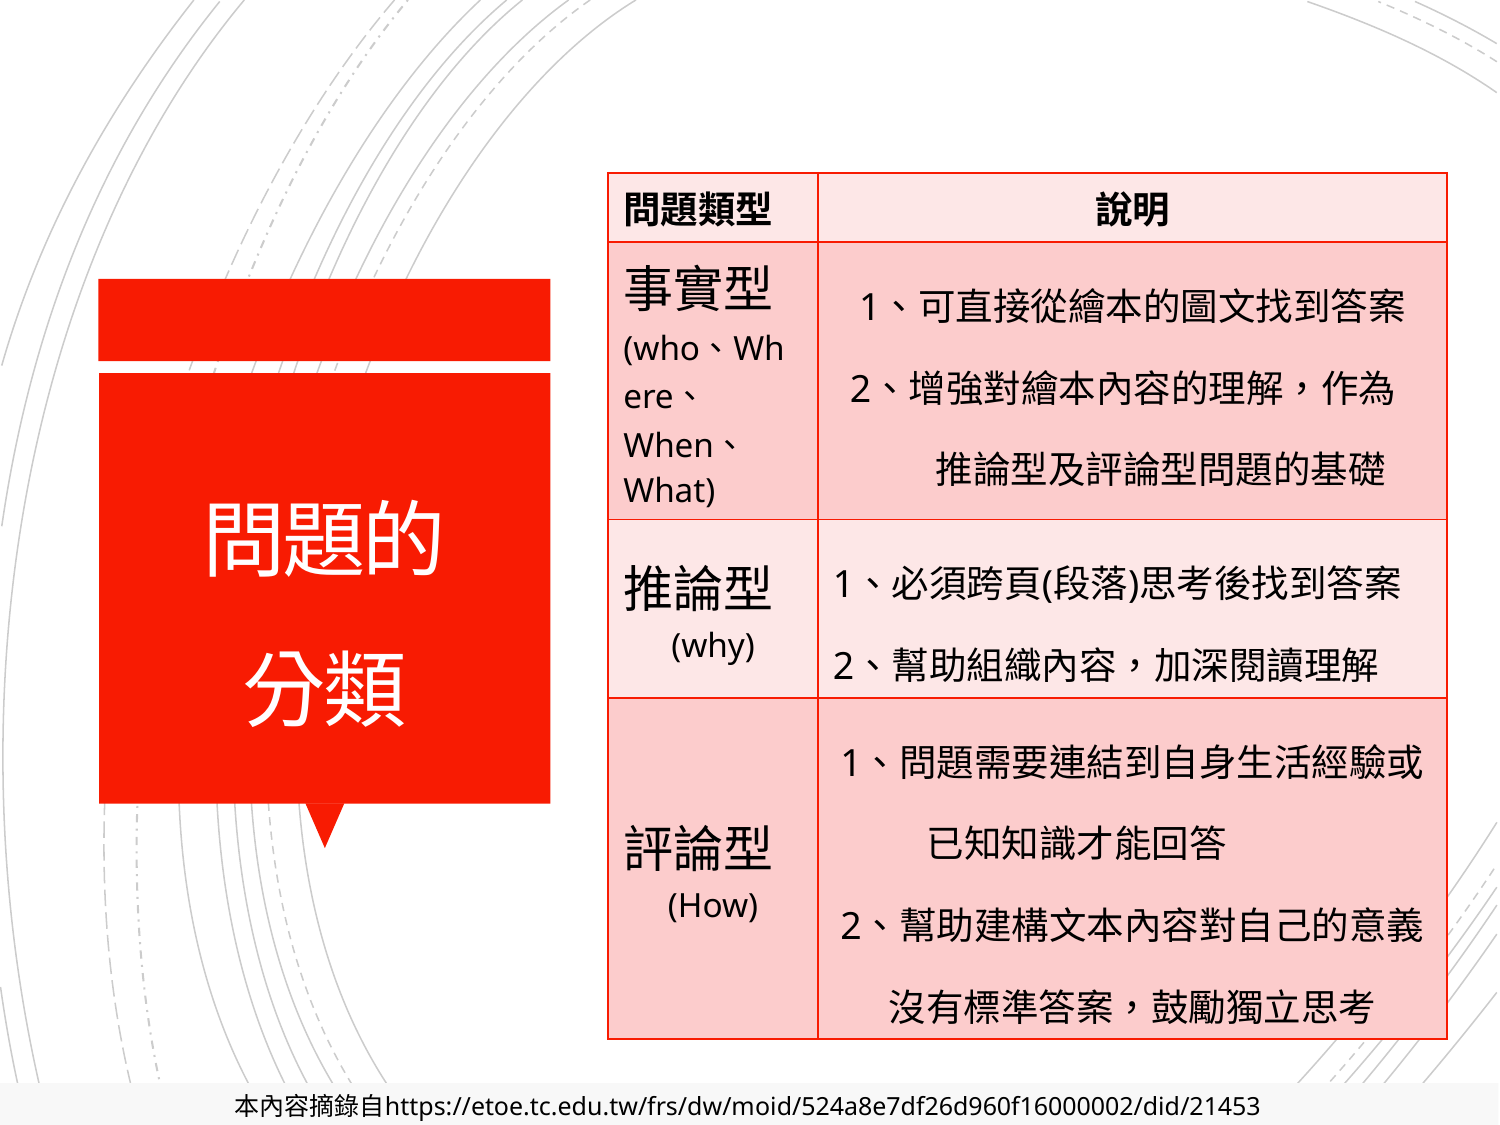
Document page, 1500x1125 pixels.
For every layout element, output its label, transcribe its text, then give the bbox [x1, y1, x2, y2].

table_header 問題類型 [609, 174, 817, 241]
table_cell 評論型 (How) [609, 699, 817, 1038]
table_cell 事實型 (who、Where、 When、 What) [609, 243, 817, 519]
table_cell 1、必須跨頁(段落)思考後找到答案 2、幫助組織內容，加深閱讀理解 [819, 520, 1446, 697]
table_cell 1、問題需要連結到自身生活經驗或 已知知識才能回答 2、幫助建構文本內容對自己的意義 沒有標準答案，鼓勵獨立思考 [819, 699, 1446, 1038]
text_box 本內容摘錄自https://etoe.tc.edu.tw/frs/dw/moid/524a8e7df26d960f16000002/did/21453 [0, 1083, 1499, 1125]
table_cell 1、可直接從繪本的圖文找到答案 2、增強對繪本內容的理解，作為 推論型及評論型問題的基礎 [819, 243, 1446, 519]
table_header 說明 [819, 174, 1446, 241]
title 問題的 分類 [109, 385, 540, 789]
table_cell 推論型 (why) [609, 520, 817, 697]
